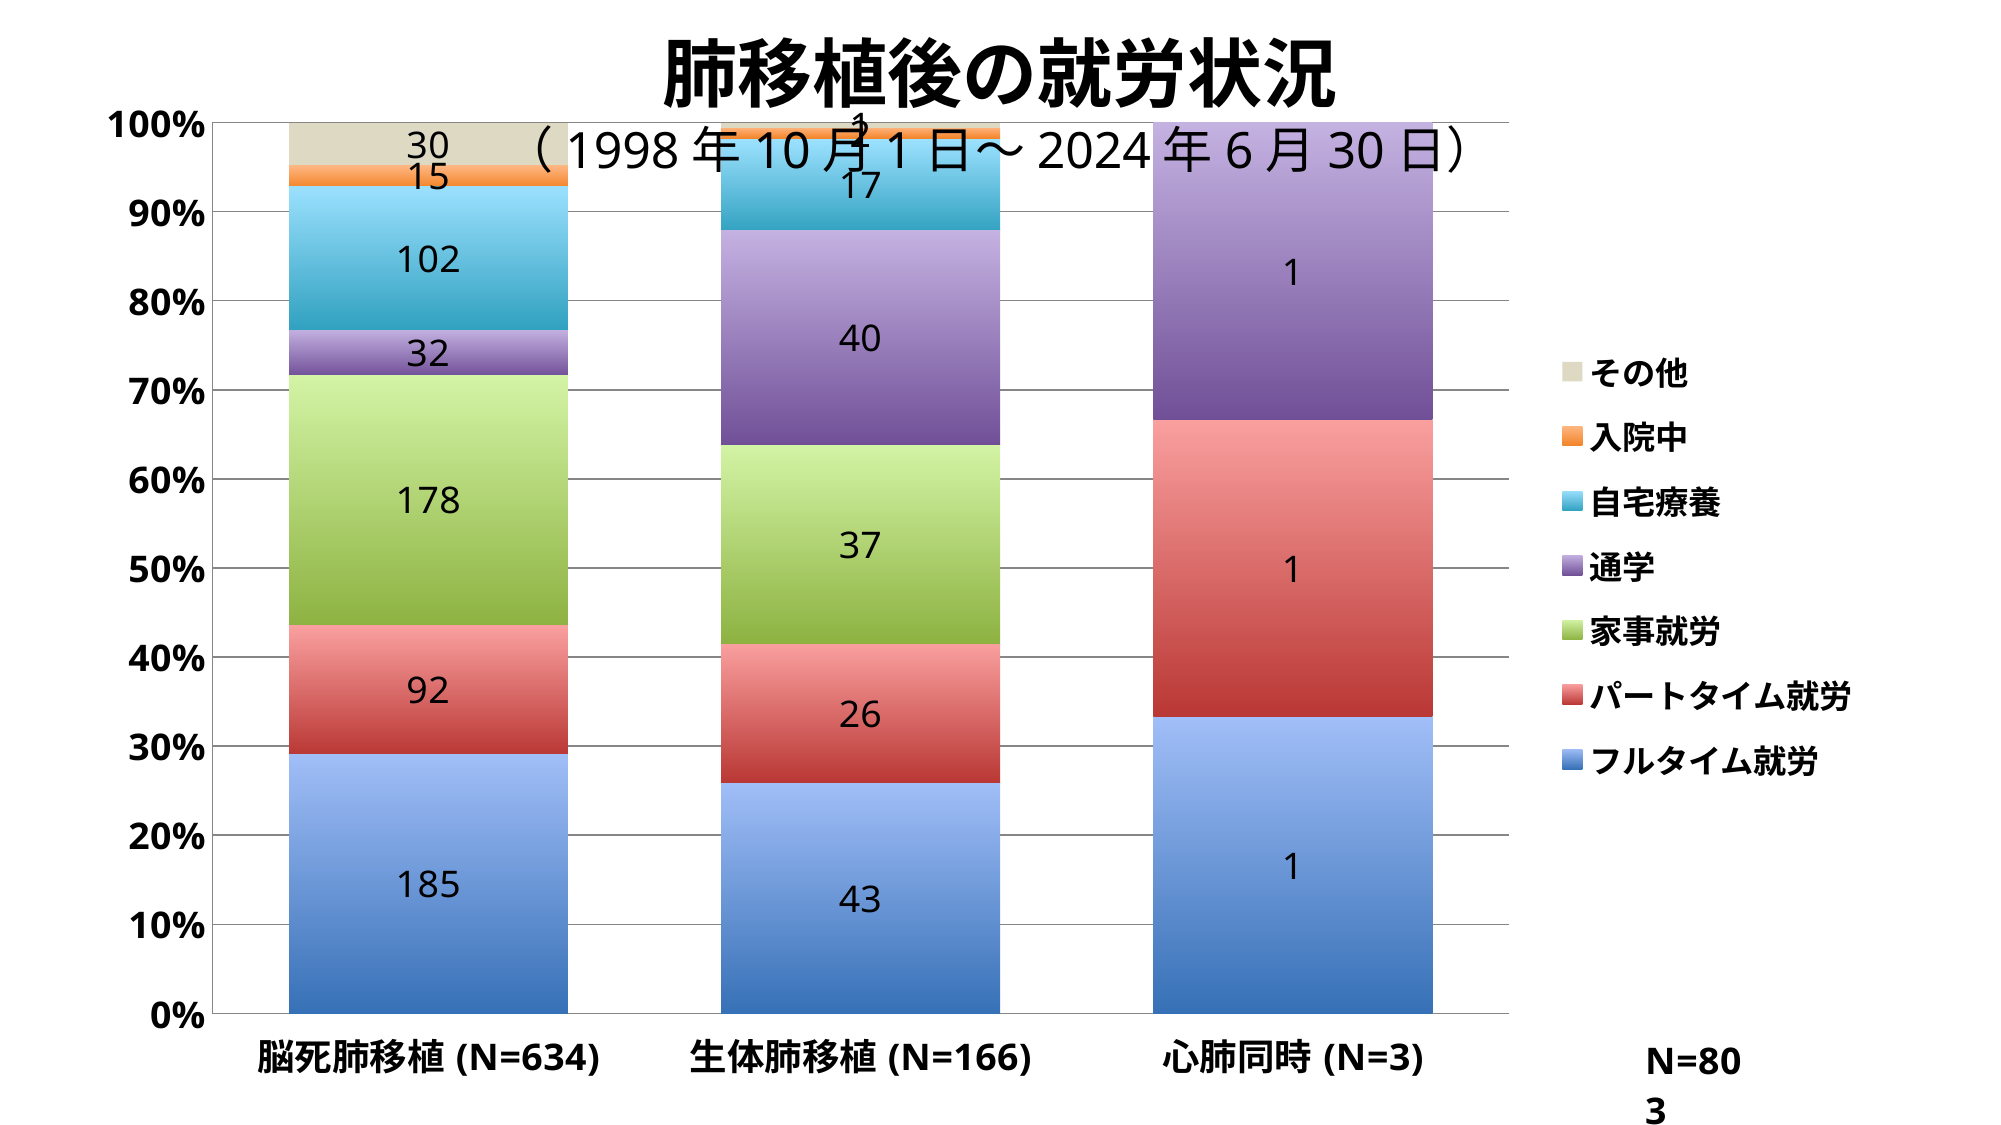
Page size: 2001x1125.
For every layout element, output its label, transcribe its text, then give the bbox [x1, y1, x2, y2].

text_box （1998年10月1日～2024年6月30日） [409, 112, 1591, 184]
chart [70, 125, 1870, 1125]
title 肺移植後の就労状況 [55, 29, 1945, 125]
